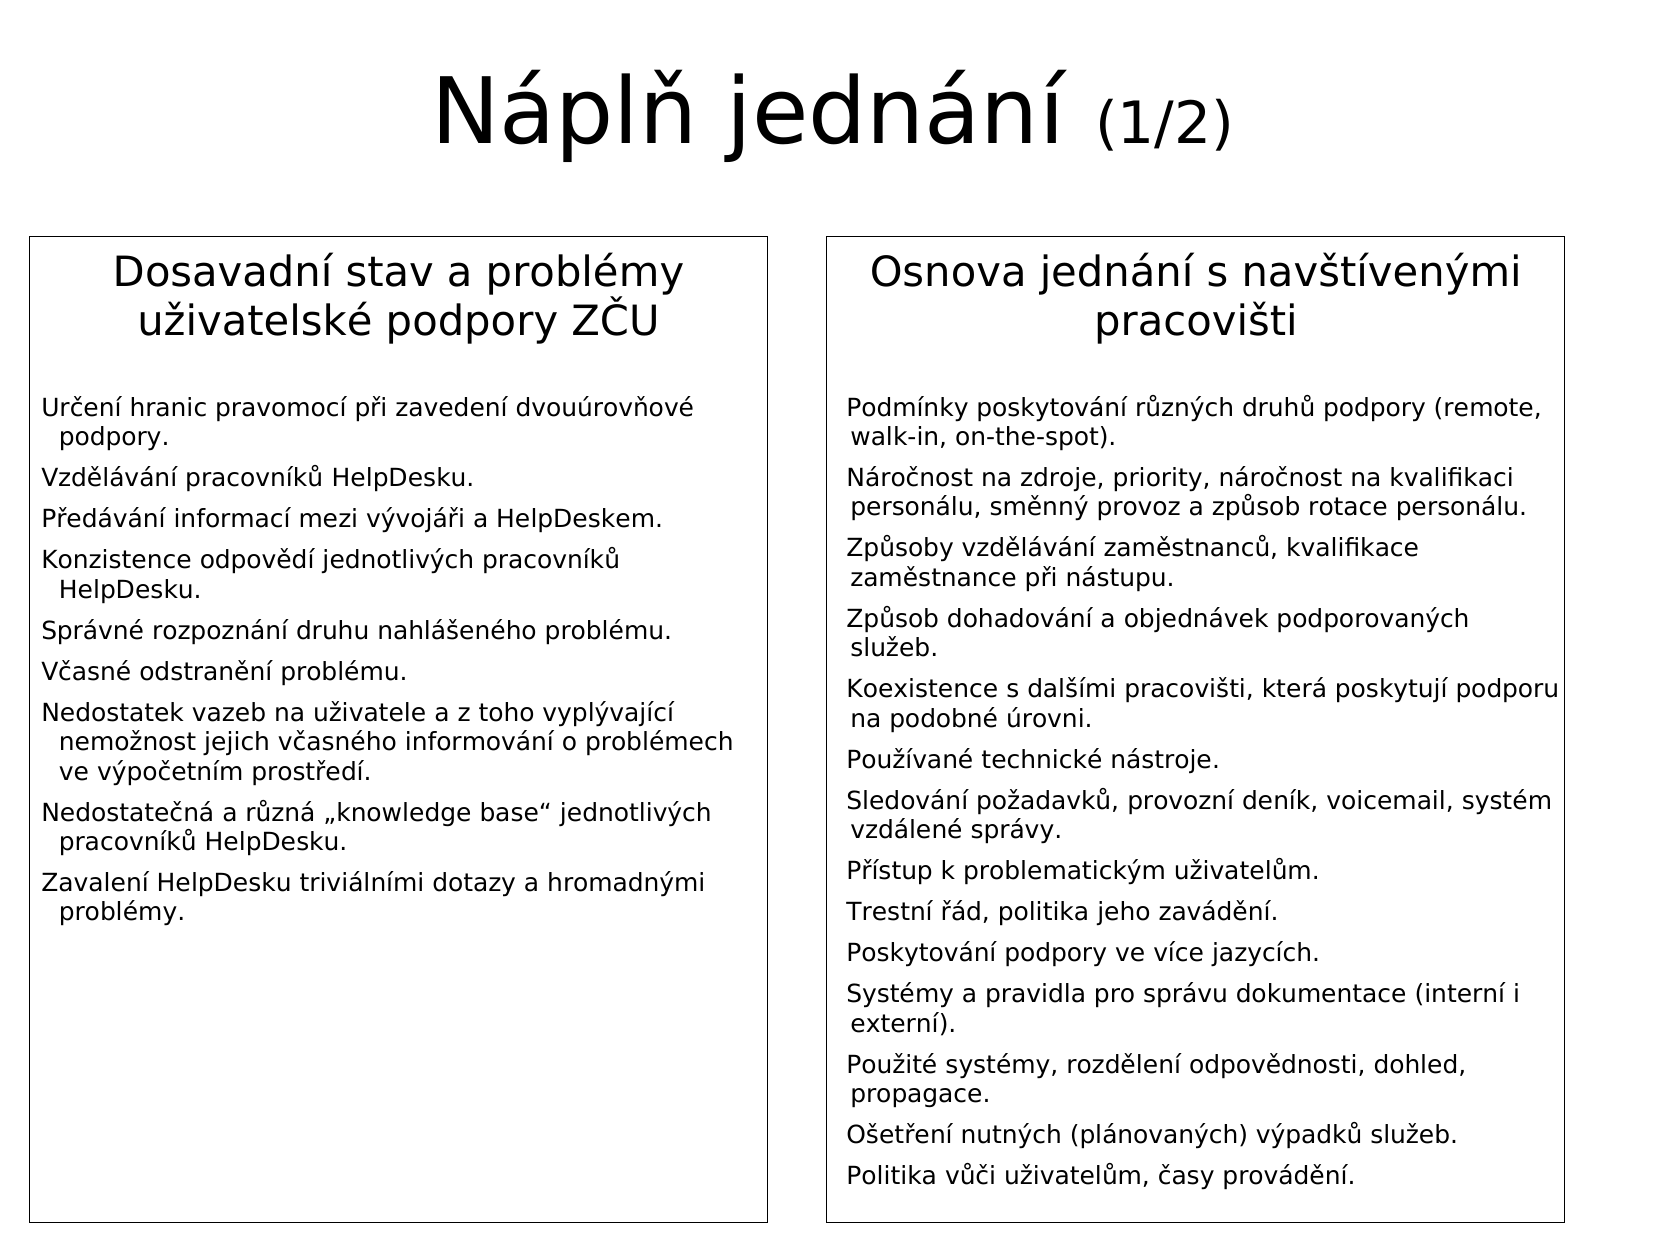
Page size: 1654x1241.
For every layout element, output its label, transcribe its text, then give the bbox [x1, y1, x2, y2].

title Náplň jednání (1/2) [88, 46, 1577, 178]
list Dosavadní stav a problémy uživatelské podpory ZČU Určení hranic pravomocí při zavedení dvouúrovňové podpory. Vzdělávání pracovníků HelpDesku. Předávání informací mezi vývojáři a HelpDeskem. Konzistence odpovědí jednotlivých pracovníků HelpDesku. Správné rozpoznání druhu nahlášeného problému. Včasné odstranění problému. Nedostatek vazeb na uživatele a z toho vyplývající nemožnost jejich včasného informování o problémech ve výpočetním prostředí. Nedostatečná a různá „knowledge base“ jednotlivých pracovníků HelpDesku. Zavalení HelpDesku triviálními dotazy a hromadnými problémy. [29, 236, 768, 1223]
list Osnova jednání s navštívenými pracovišti Podmínky poskytování různých druhů podpory (remote, walk-in, on-the-spot). Náročnost na zdroje, priority, náročnost na kvalifikaci personálu, směnný provoz a způsob rotace personálu. Způsoby vzdělávání zaměstnanců, kvalifikace zaměstnance při nástupu. Způsob dohadování a objednávek podporovaných služeb. Koexistence s dalšími pracovišti, která poskytují podporu na podobné úrovni. Používané technické nástroje. Sledování požadavků, provozní deník, voicemail, systém vzdálené správy. Přístup k problematickým uživatelům. Trestní řád, politika jeho zavádění. Poskytování podpory ve více jazycích. Systémy a pravidla pro správu dokumentace (interní i externí). Použité systémy, rozdělení odpovědnosti, dohled, propagace. Ošetření nutných (plánovaných) výpadků služeb. Politika vůči uživatelům, časy provádění. [826, 236, 1565, 1223]
